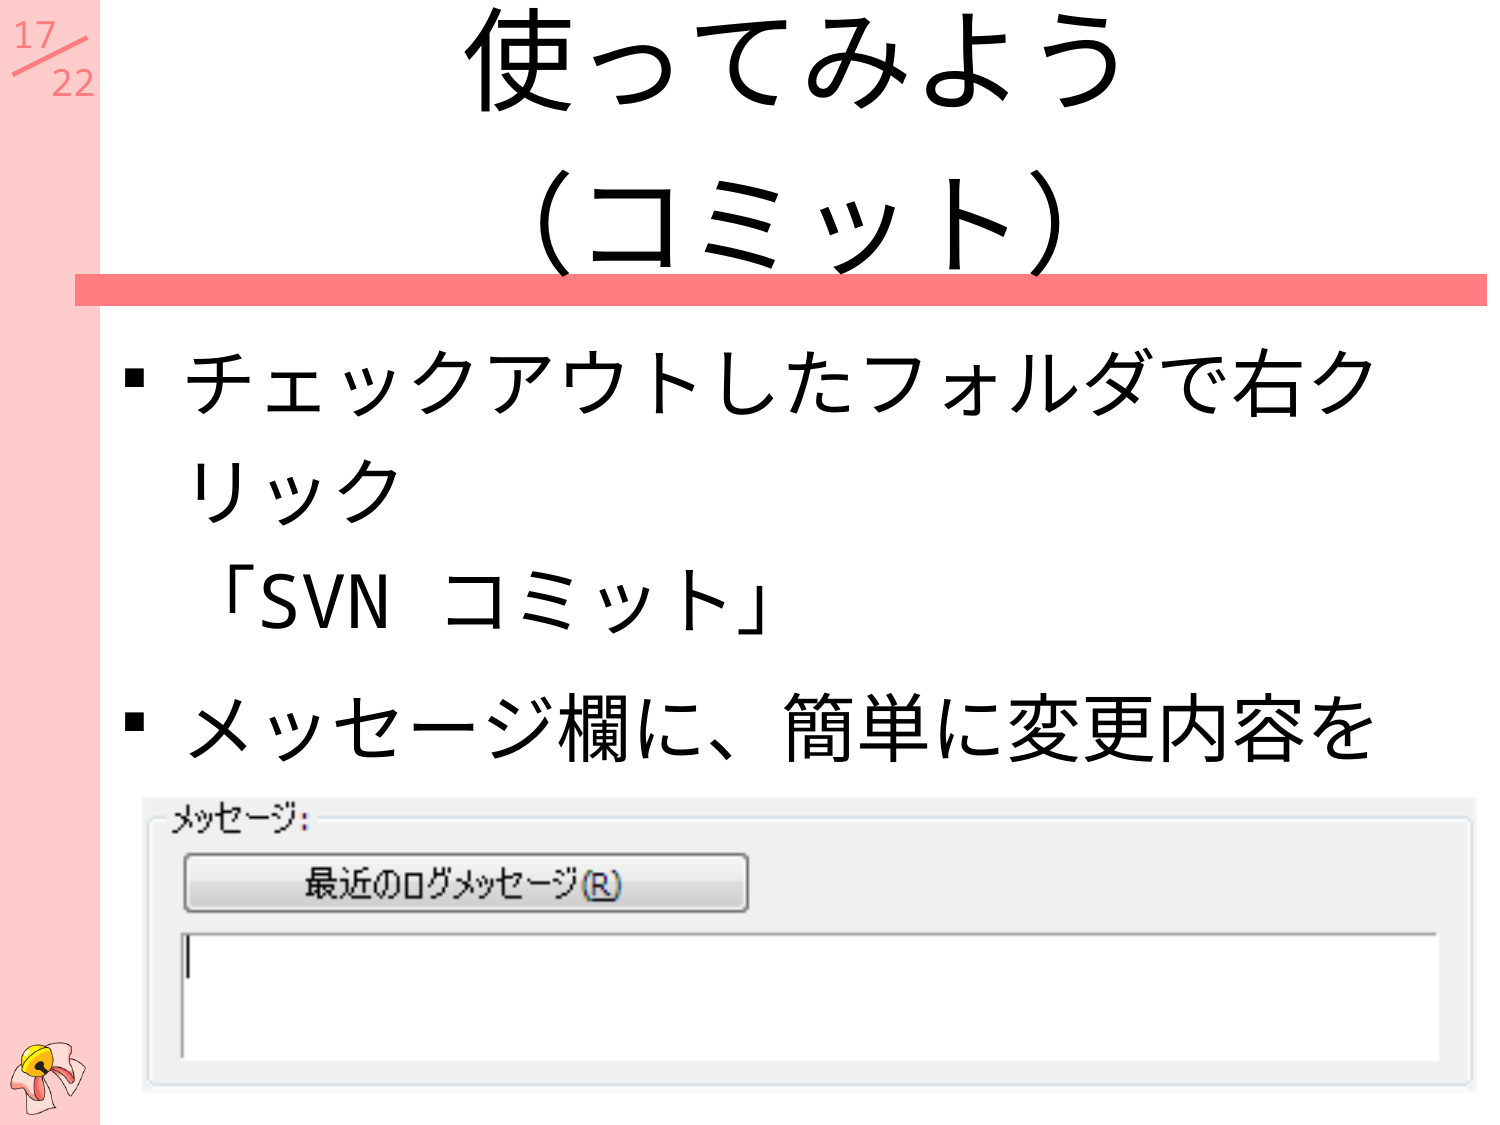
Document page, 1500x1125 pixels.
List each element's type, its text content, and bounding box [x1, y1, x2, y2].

list チェックアウトしたフォルダで右クリック 「SVN コミット」 メッセージ欄に、簡単に変更内容を 書き込んでおきます [125, 324, 1476, 1065]
picture [142, 797, 1477, 1093]
picture [10, 1042, 86, 1115]
title 使ってみよう （コミット） [125, 14, 1476, 257]
